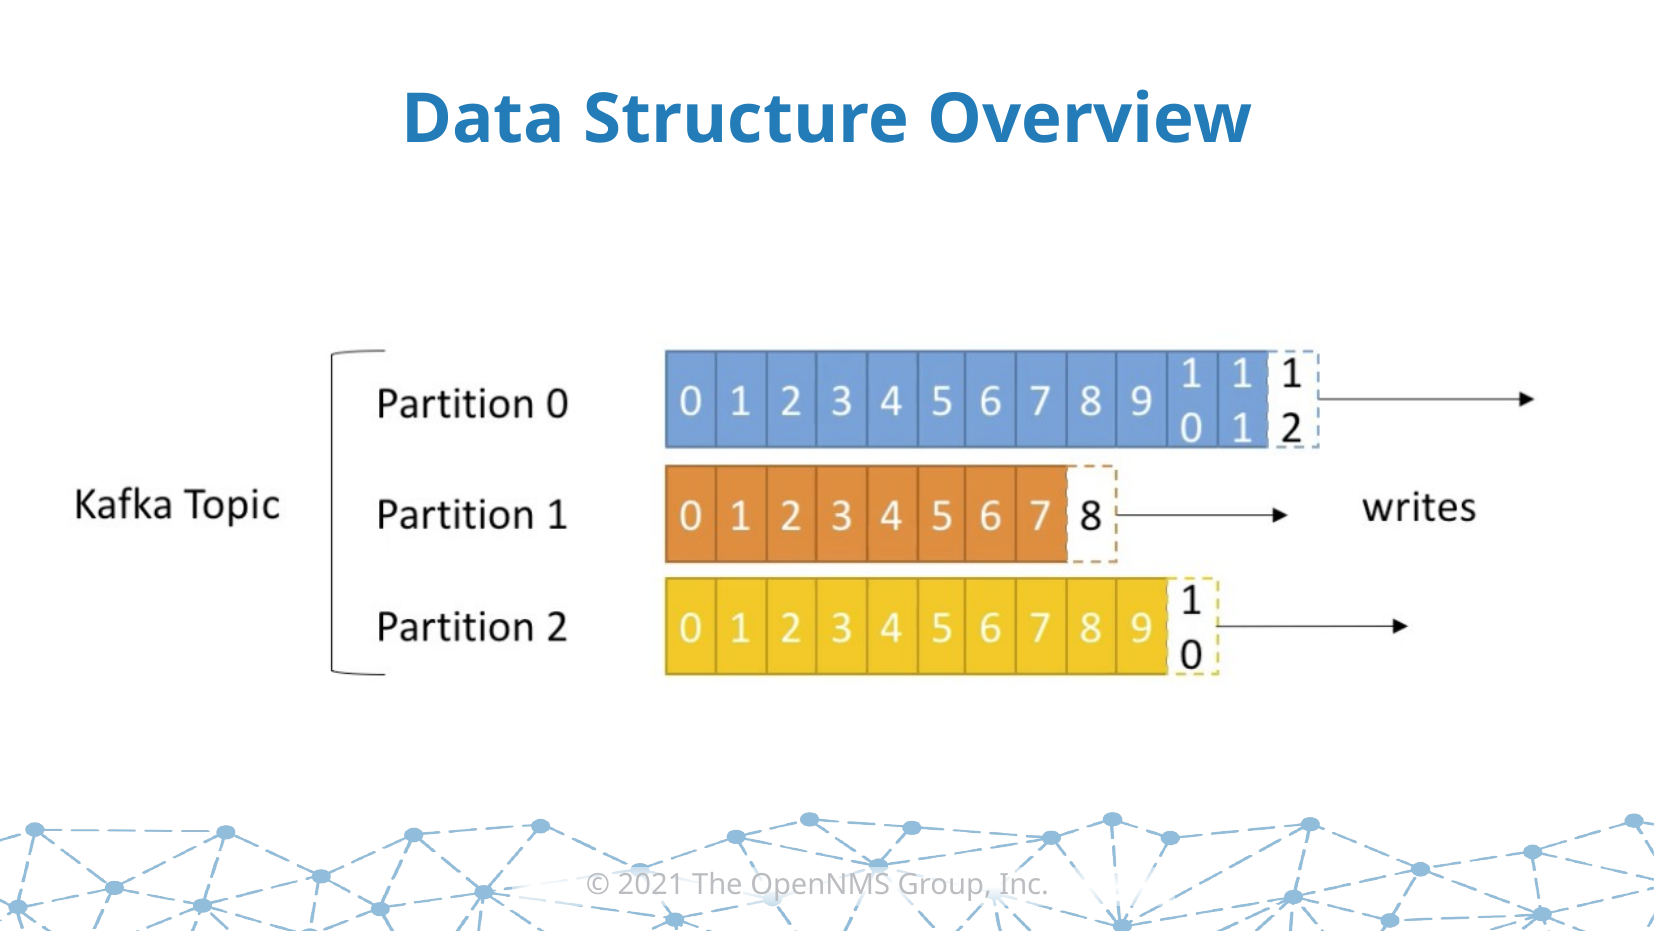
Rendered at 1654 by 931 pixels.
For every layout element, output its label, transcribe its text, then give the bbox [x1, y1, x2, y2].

picture [5, 309, 1654, 720]
title Data Structure Overview [155, 110, 1498, 119]
